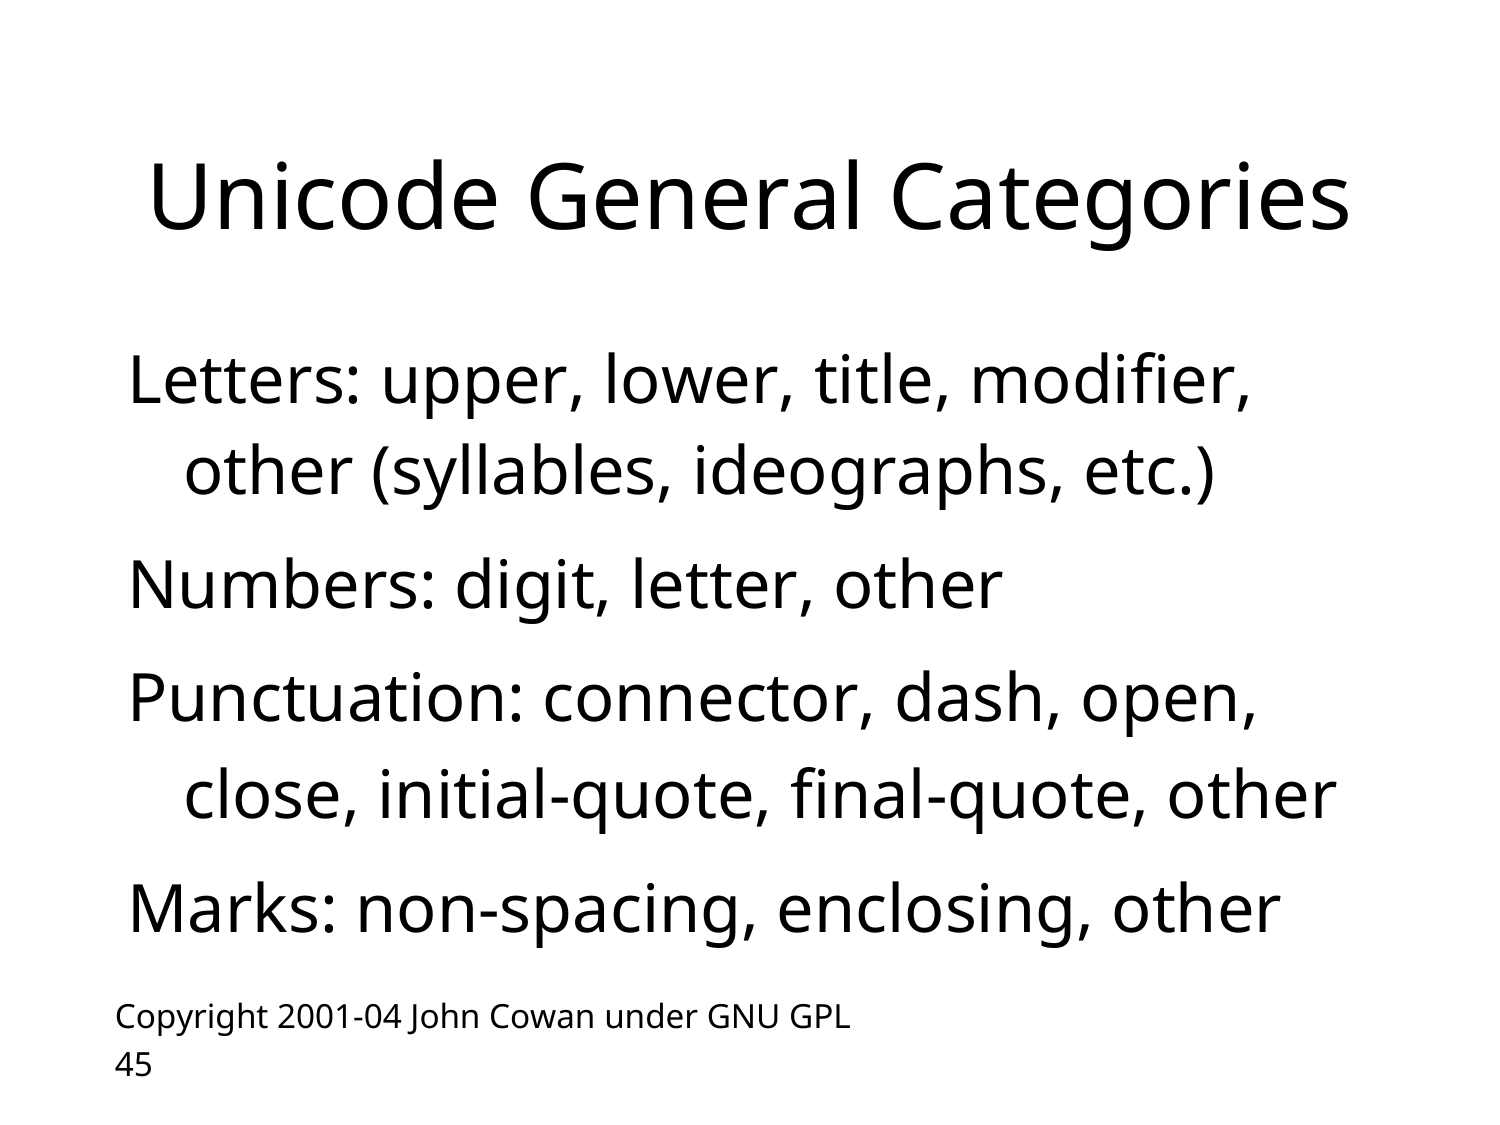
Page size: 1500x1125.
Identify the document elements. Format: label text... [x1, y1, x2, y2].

list Letters: upper, lower, title, modifier, other (syllables, ideographs, etc.) Numbers: digit, letter, other Punctuation: connector, dash, open, close, initial-quote, final-quote, other Marks: non-spacing, enclosing, other [112, 324, 1388, 1000]
title Unicode General Categories [112, 99, 1388, 288]
